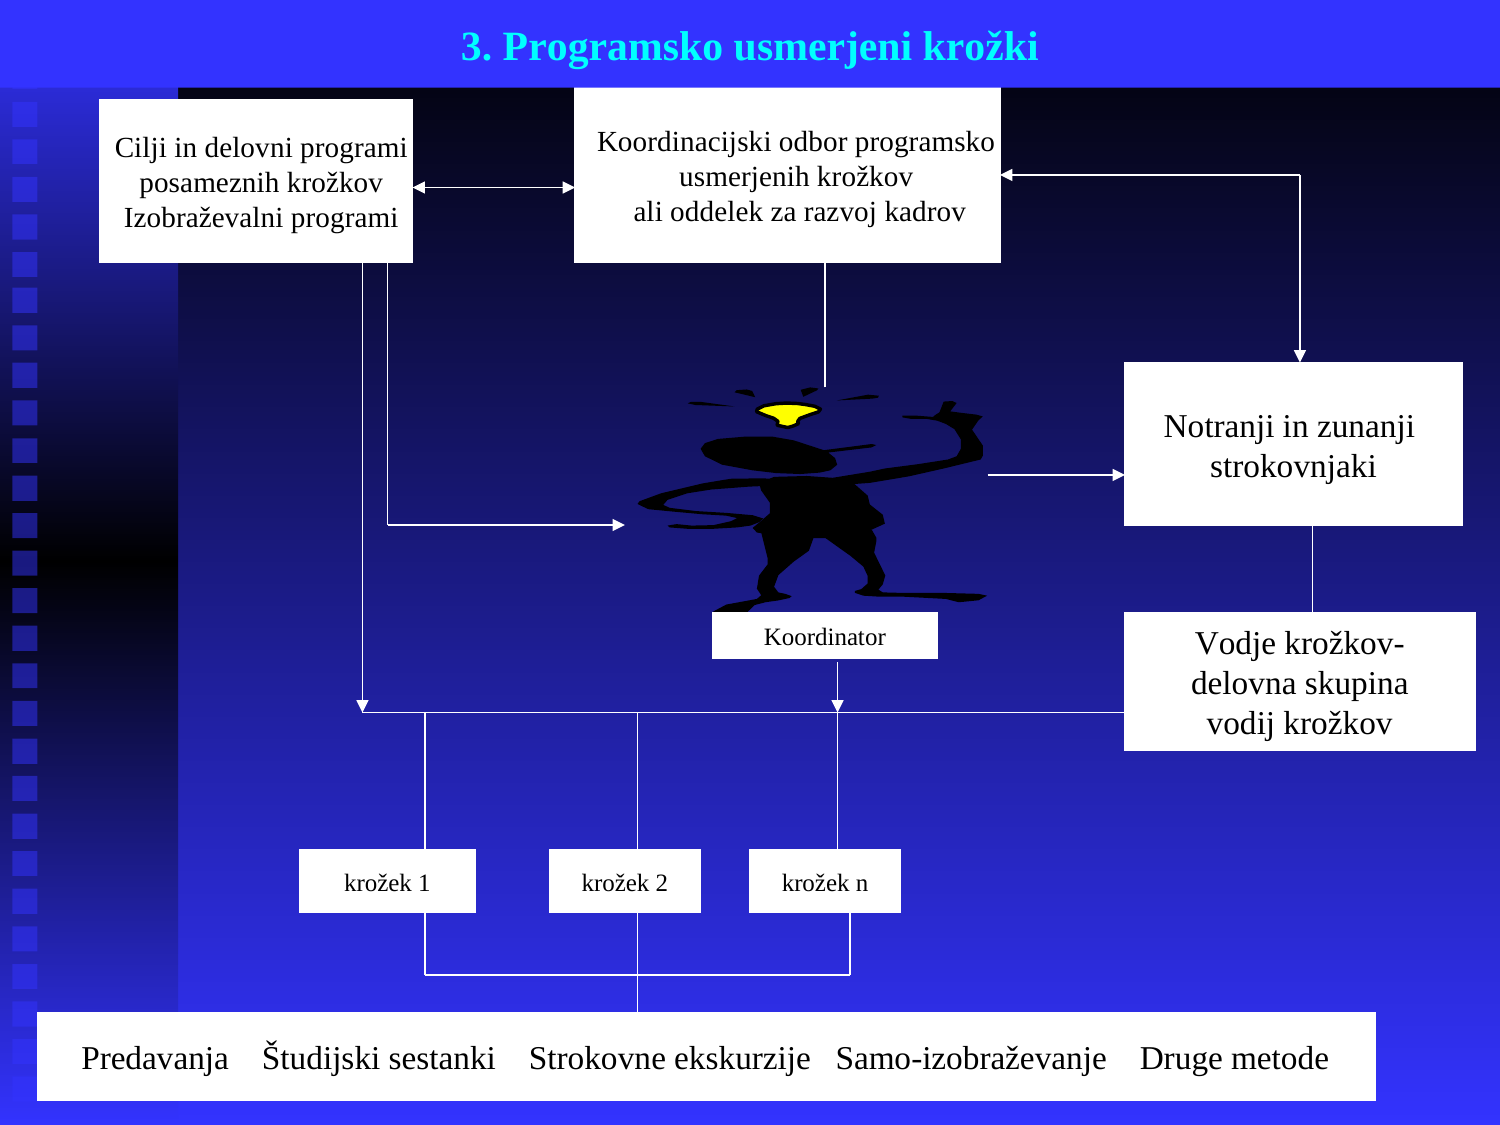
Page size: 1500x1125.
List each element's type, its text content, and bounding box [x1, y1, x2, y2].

picture [637, 387, 988, 617]
text_box Koordinacijski odbor programsko usmerjenih krožkov ali oddelek za razvoj kadrov [575, 88, 1000, 263]
text_box Predavanja Študijski sestanki Strokovne ekskurzije Samo-izobraževanje Druge metode [37, 1012, 1375, 1101]
text_box Koordinator [712, 612, 938, 658]
text_box Vodje krožkov- delovna skupina vodij krožkov [1124, 612, 1475, 751]
text_box krožek 1 [299, 849, 475, 913]
text_box Cilji in delovni programi posameznih krožkov Izobraževalni programi [99, 99, 413, 263]
text_box krožek 2 [549, 849, 700, 913]
text_box krožek n [750, 849, 901, 913]
text_box 3. Programsko usmerjeni krožki [0, 0, 1500, 88]
text_box Notranji in zunanji strokovnjaki [1124, 362, 1463, 526]
